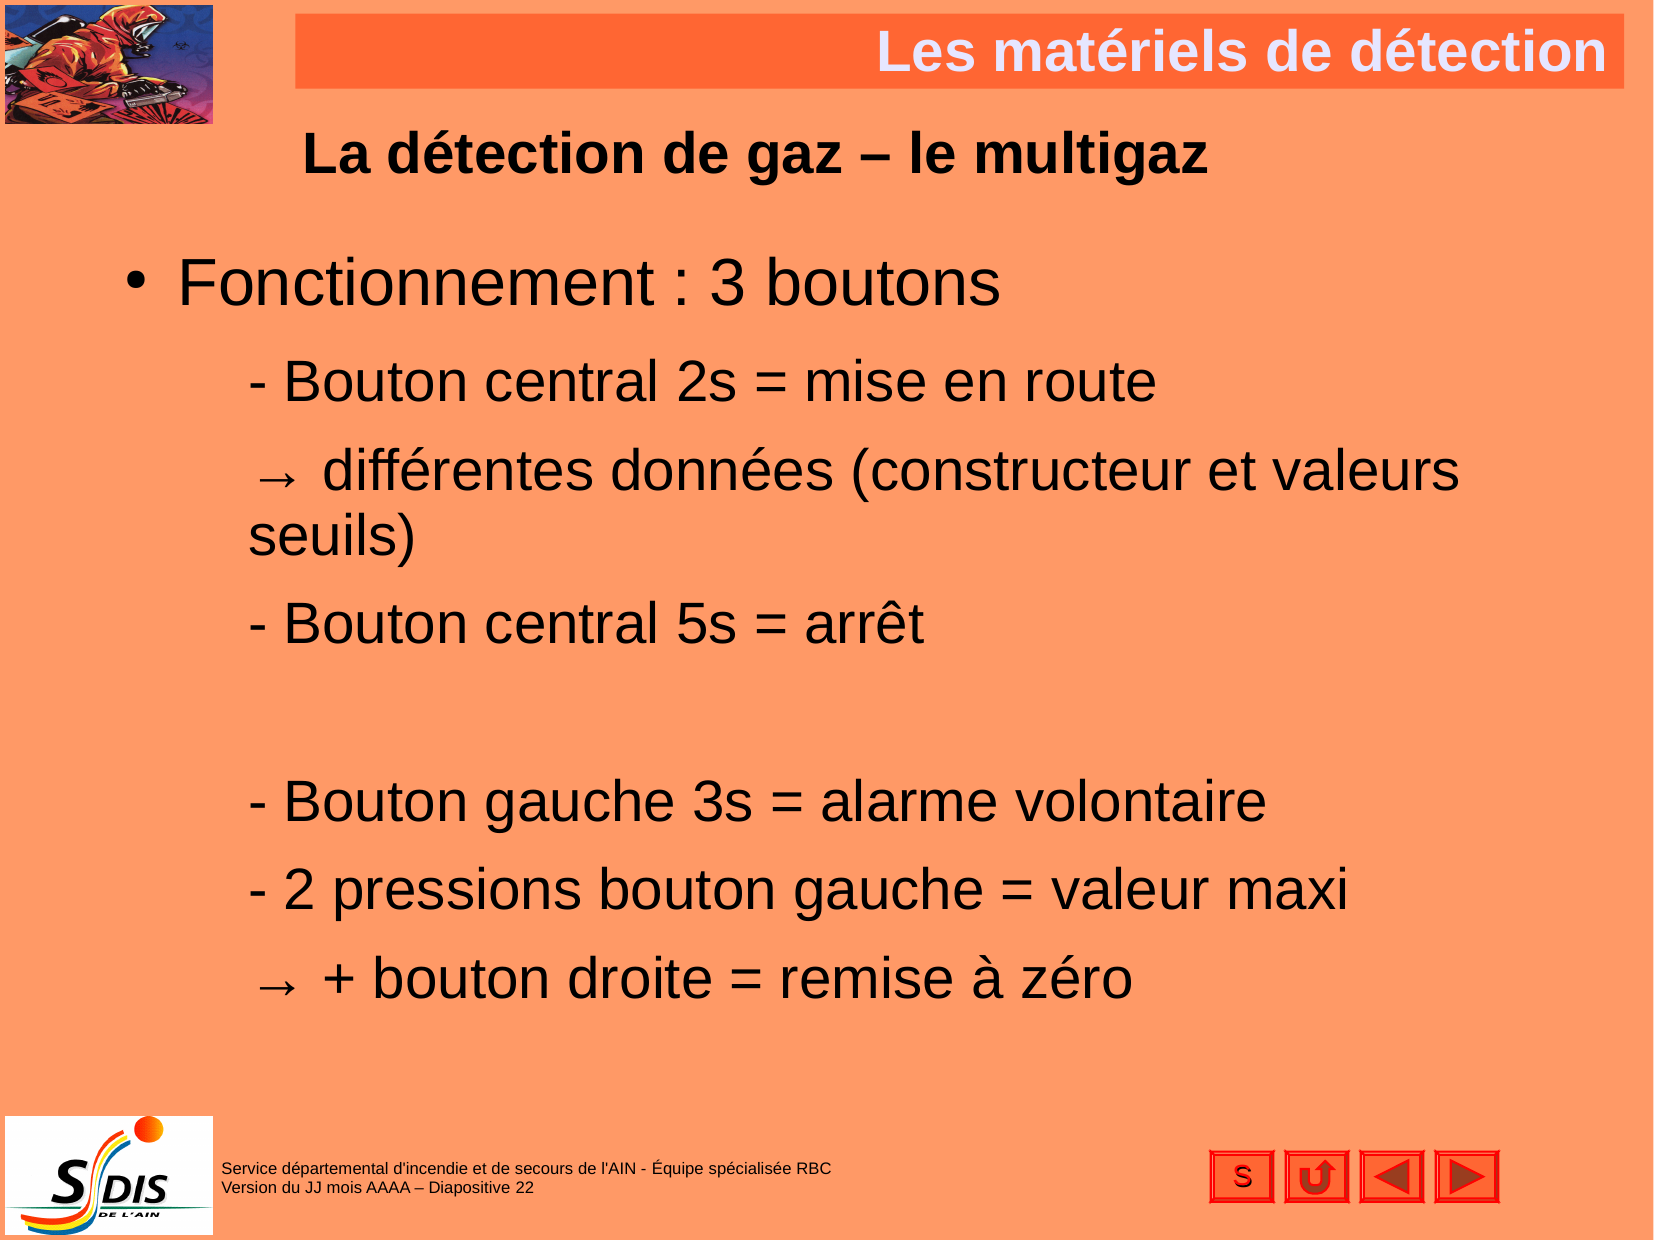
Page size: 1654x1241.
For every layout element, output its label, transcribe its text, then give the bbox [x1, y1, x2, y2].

text_box Les matériels de détection [295, 13, 1625, 89]
picture [5, 5, 213, 124]
text_box La détection de gaz – le multigaz [287, 112, 1226, 193]
picture [5, 1116, 213, 1235]
list Fonctionnement : 3 boutons - Bouton central 2s = mise en route → différentes données (constructeur et valeurs seuils) - Bouton central 5s = arrêt - Bouton gauche 3s = alarme volontaire - 2 pressions bouton gauche = valeur maxi → + bouton droite = remise à zéro [106, 244, 1595, 1063]
